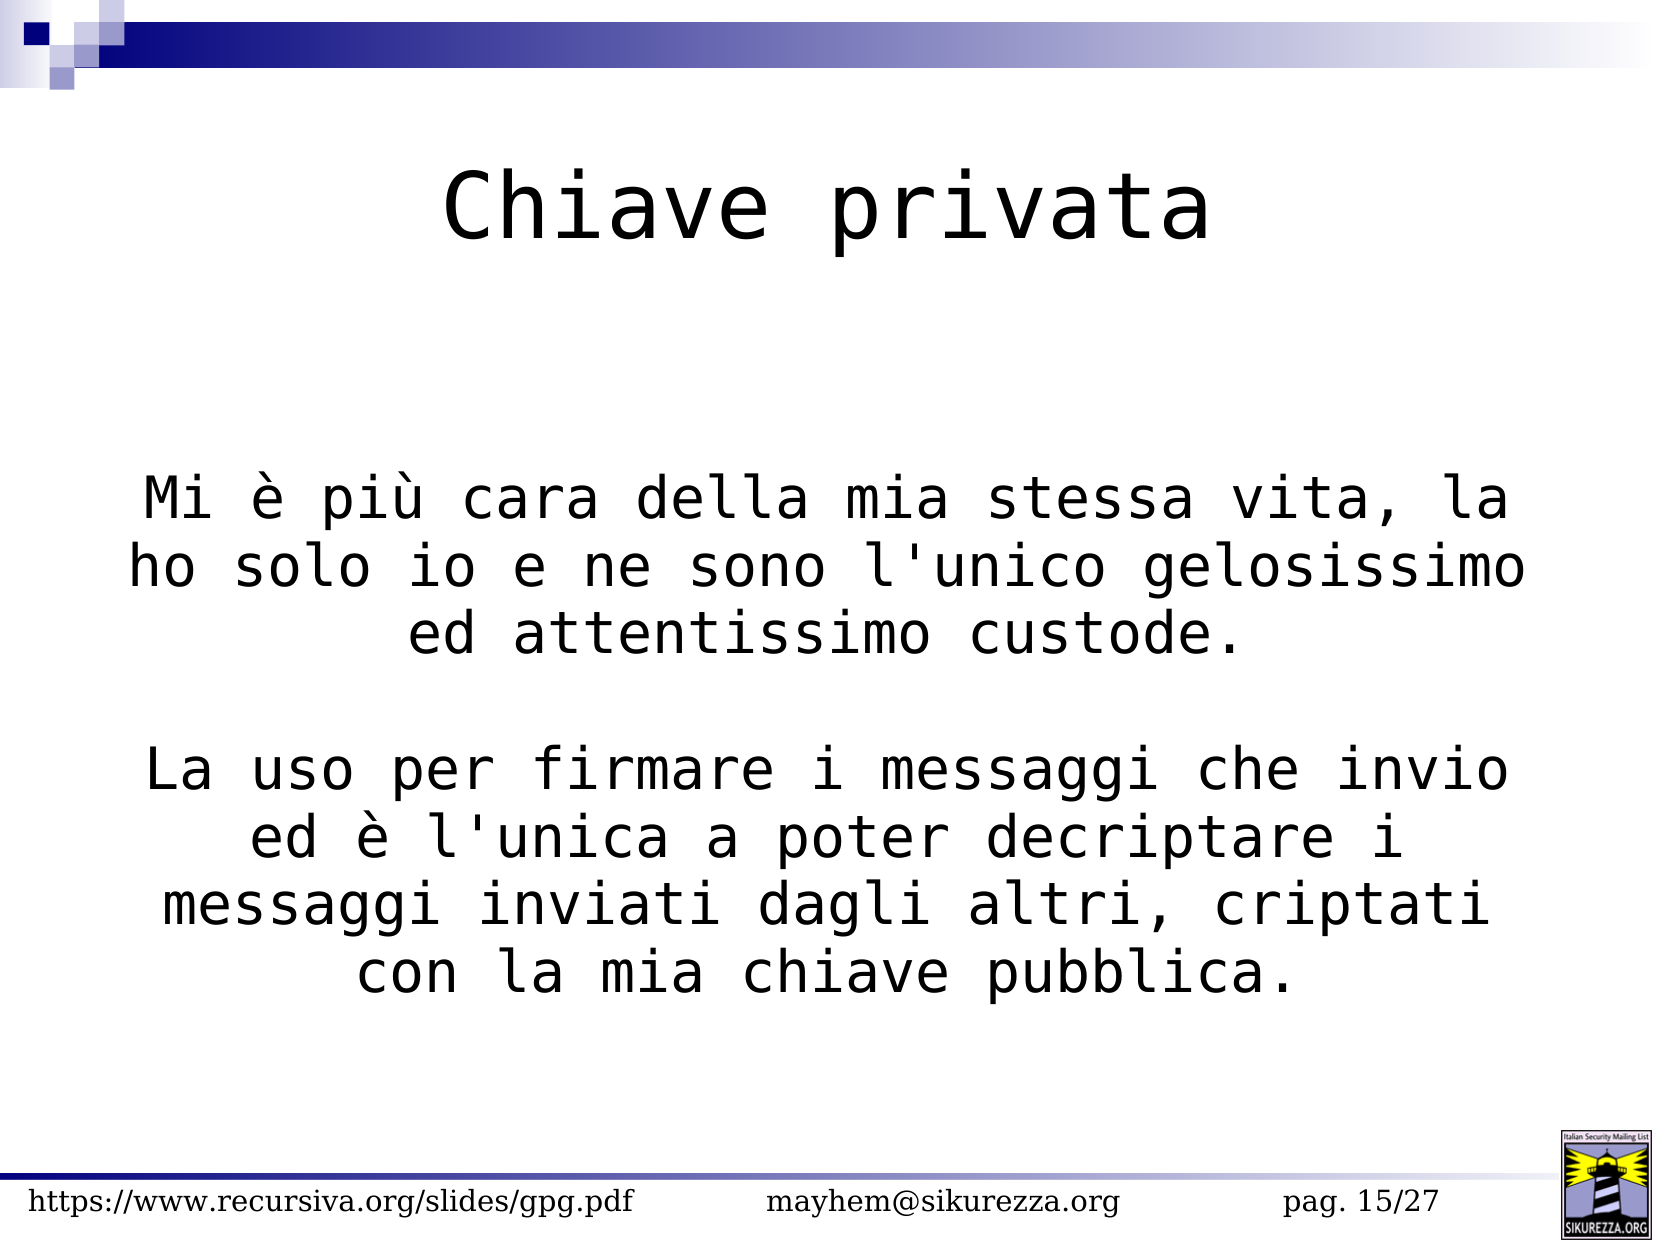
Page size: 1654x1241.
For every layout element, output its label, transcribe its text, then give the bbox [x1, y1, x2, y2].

title Chiave privata [121, 102, 1534, 311]
subtitle Mi è più cara della mia stessa vita, la ho solo io e ne sono l'unico gelosissimo ed attentissimo custode. La uso per firmare i messaggi che invio ed è l'unica a poter decriptare i messaggi inviati dagli altri, criptati con la mia chiave pubblica. [121, 344, 1534, 1127]
picture [0, 1128, 1654, 1241]
